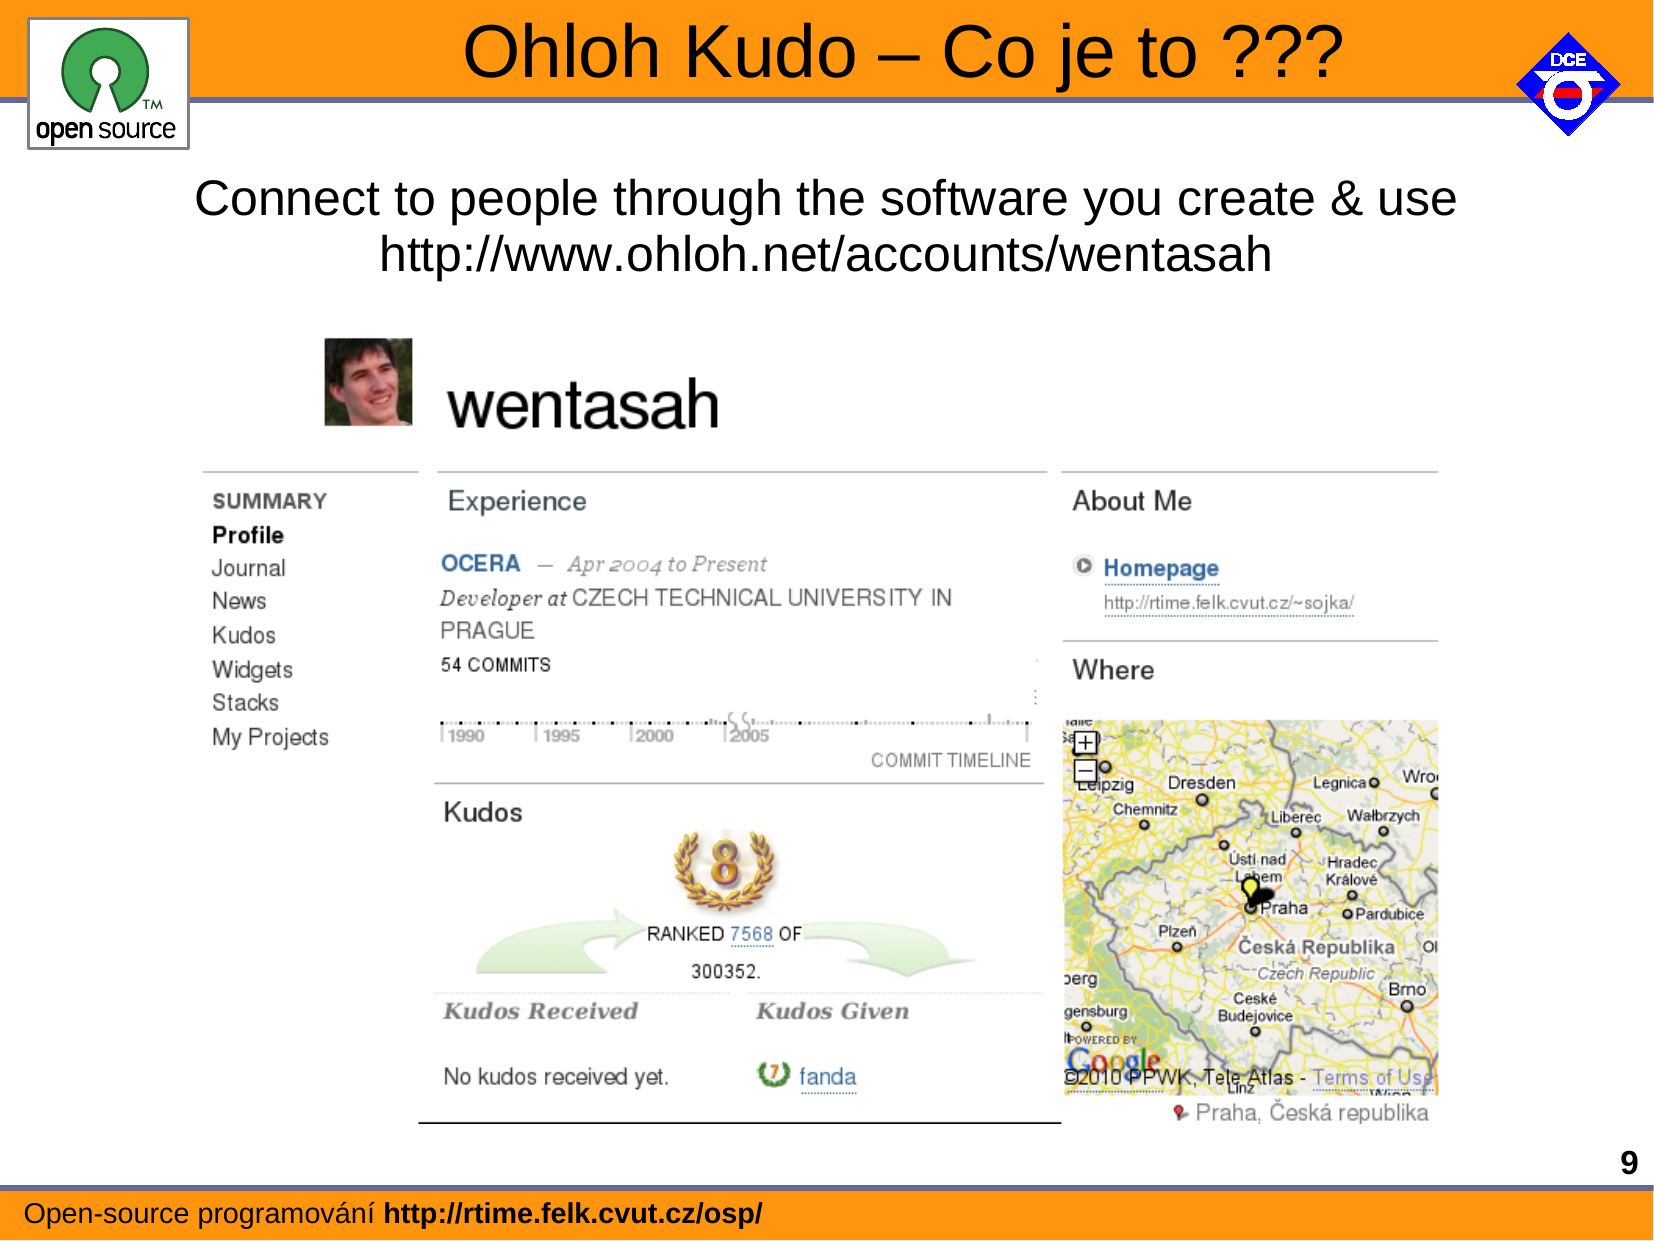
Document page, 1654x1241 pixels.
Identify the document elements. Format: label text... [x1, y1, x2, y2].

picture [203, 326, 1451, 1124]
title Ohloh Kudo – Co je to ??? [178, 4, 1631, 98]
text_box Connect to people through the software you create & use http://www.ohloh.net/accounts/wentasah [143, 170, 1510, 295]
